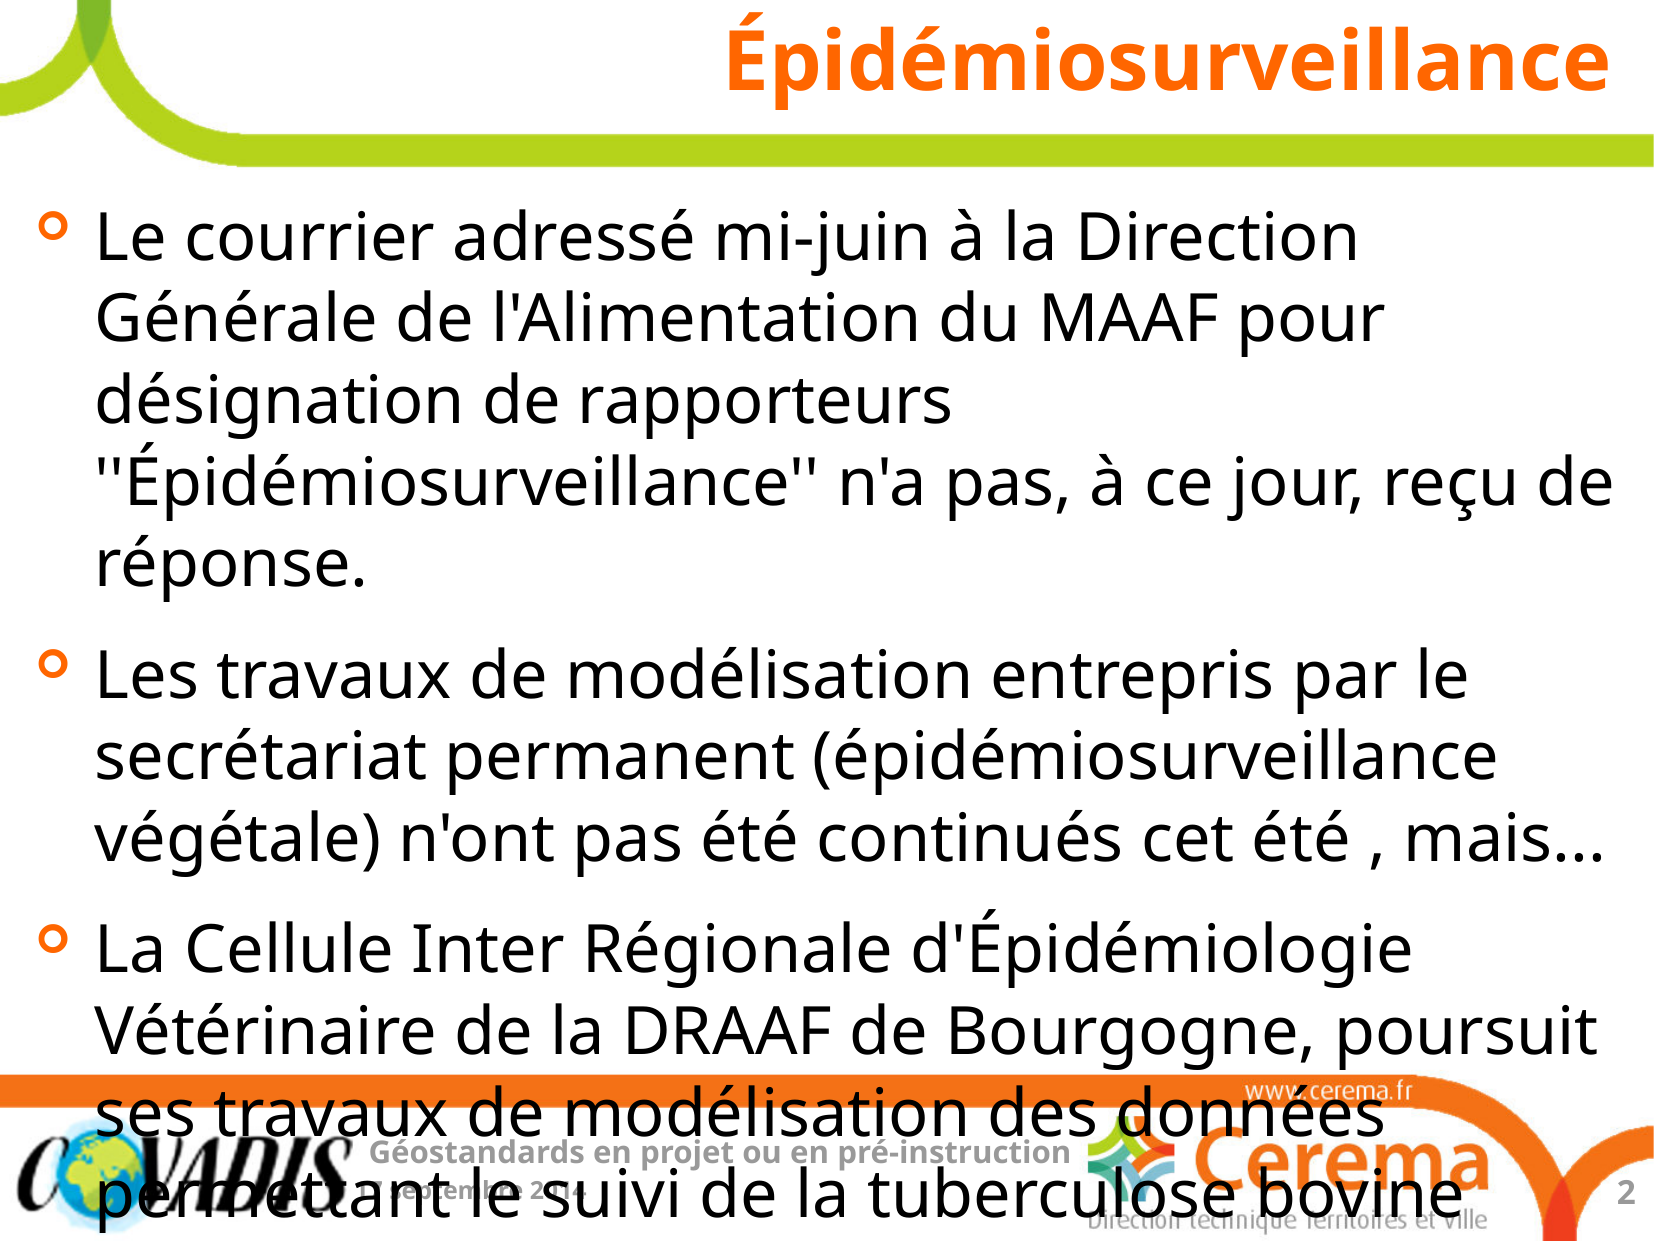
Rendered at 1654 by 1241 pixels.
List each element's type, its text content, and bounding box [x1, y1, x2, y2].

picture [0, 0, 1654, 1241]
title Épidémiosurveillance [177, 0, 1613, 172]
list Le courrier adressé mi-juin à la Direction Générale de l'Alimentation du MAAF pour désignation de rapporteurs ''Épidémiosurveillance'' n'a pas, à ce jour, reçu de réponse. Les travaux de modélisation entrepris par le secrétariat permanent (épidémiosurveillance végétale) n'ont pas été continués cet été , mais... La Cellule Inter Régionale d'Épidémiologie Vétérinaire de la DRAAF de Bourgogne, poursuit ses travaux de modélisation des données permettant le suivi de la tuberculose bovine (premier sujet d'épidémiosurveillance animale). [35, 194, 1619, 1046]
